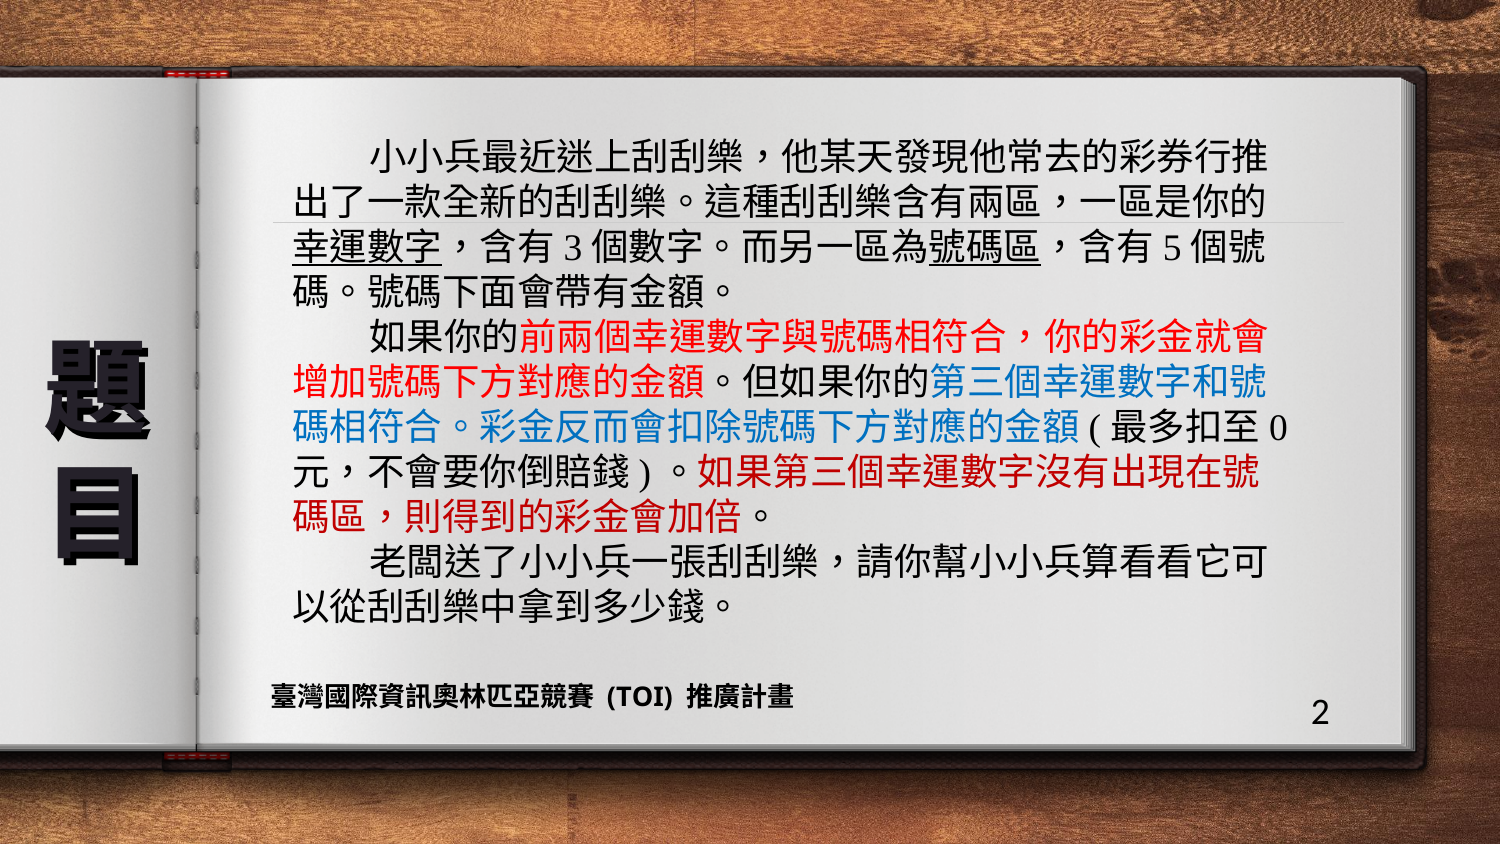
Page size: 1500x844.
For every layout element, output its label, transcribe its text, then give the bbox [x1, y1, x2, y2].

title 題 目 [28, 306, 210, 552]
text_box [1295, 672, 1386, 737]
text_box 小小兵最近迷上刮刮樂，他某天發現他常去的彩券行推出了一款全新的刮刮樂。這種刮刮樂含有兩區，一區是你的幸運數字，含有3個數字。而另一區為號碼區，含有5個號碼。號碼下面會帶有金額。 如果你的前兩個幸運數字與號碼相符合，你的彩金就會增加號碼下方對應的金額。但如果你的第三個幸運數字和號碼相符合。彩金反而會扣除號碼下方對應的金額(最多扣至0元，不會要你倒賠錢)。如果第三個幸運數字沒有出現在號碼區，則得到的彩金會加倍。 老闆送了小小兵一張刮刮樂，請你幫小小兵算看看它可以從刮刮樂中拿到多少錢。 [277, 126, 1311, 636]
